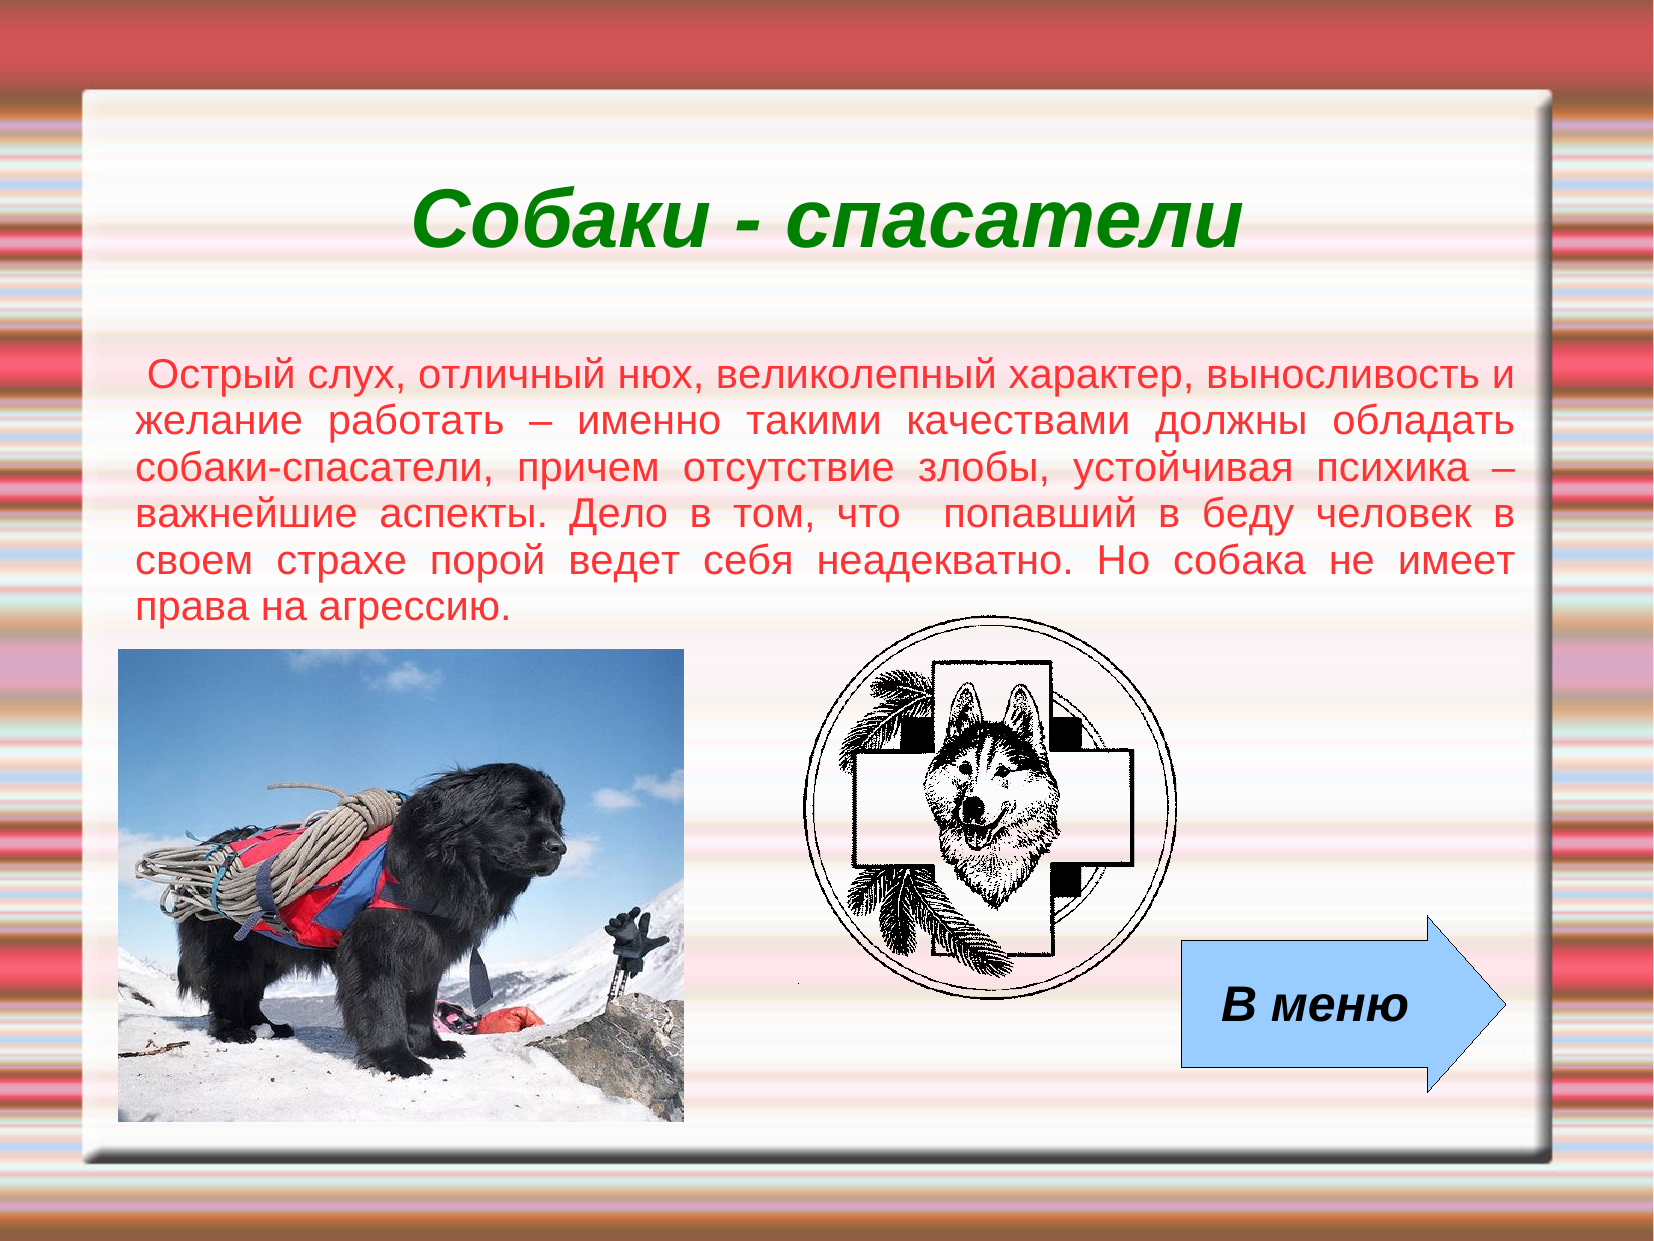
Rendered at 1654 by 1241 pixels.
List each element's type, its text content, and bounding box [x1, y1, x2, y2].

title Собаки - спасатели [121, 114, 1534, 322]
text_box В меню [1181, 915, 1506, 1093]
picture [0, 0, 1654, 1241]
list Острый слух, отличный нюх, великолепный характер, выносливость и желание работать – именно такими качествами должны обладать собаки-спасатели, причем отсутствие злобы, устойчивая психика – важнейшие аспекты. Дело в том, что попавший в беду человек в своем страхе порой ведет себя неадекватно. Но собака не имеет права на агрессию. [134, 350, 1516, 1132]
